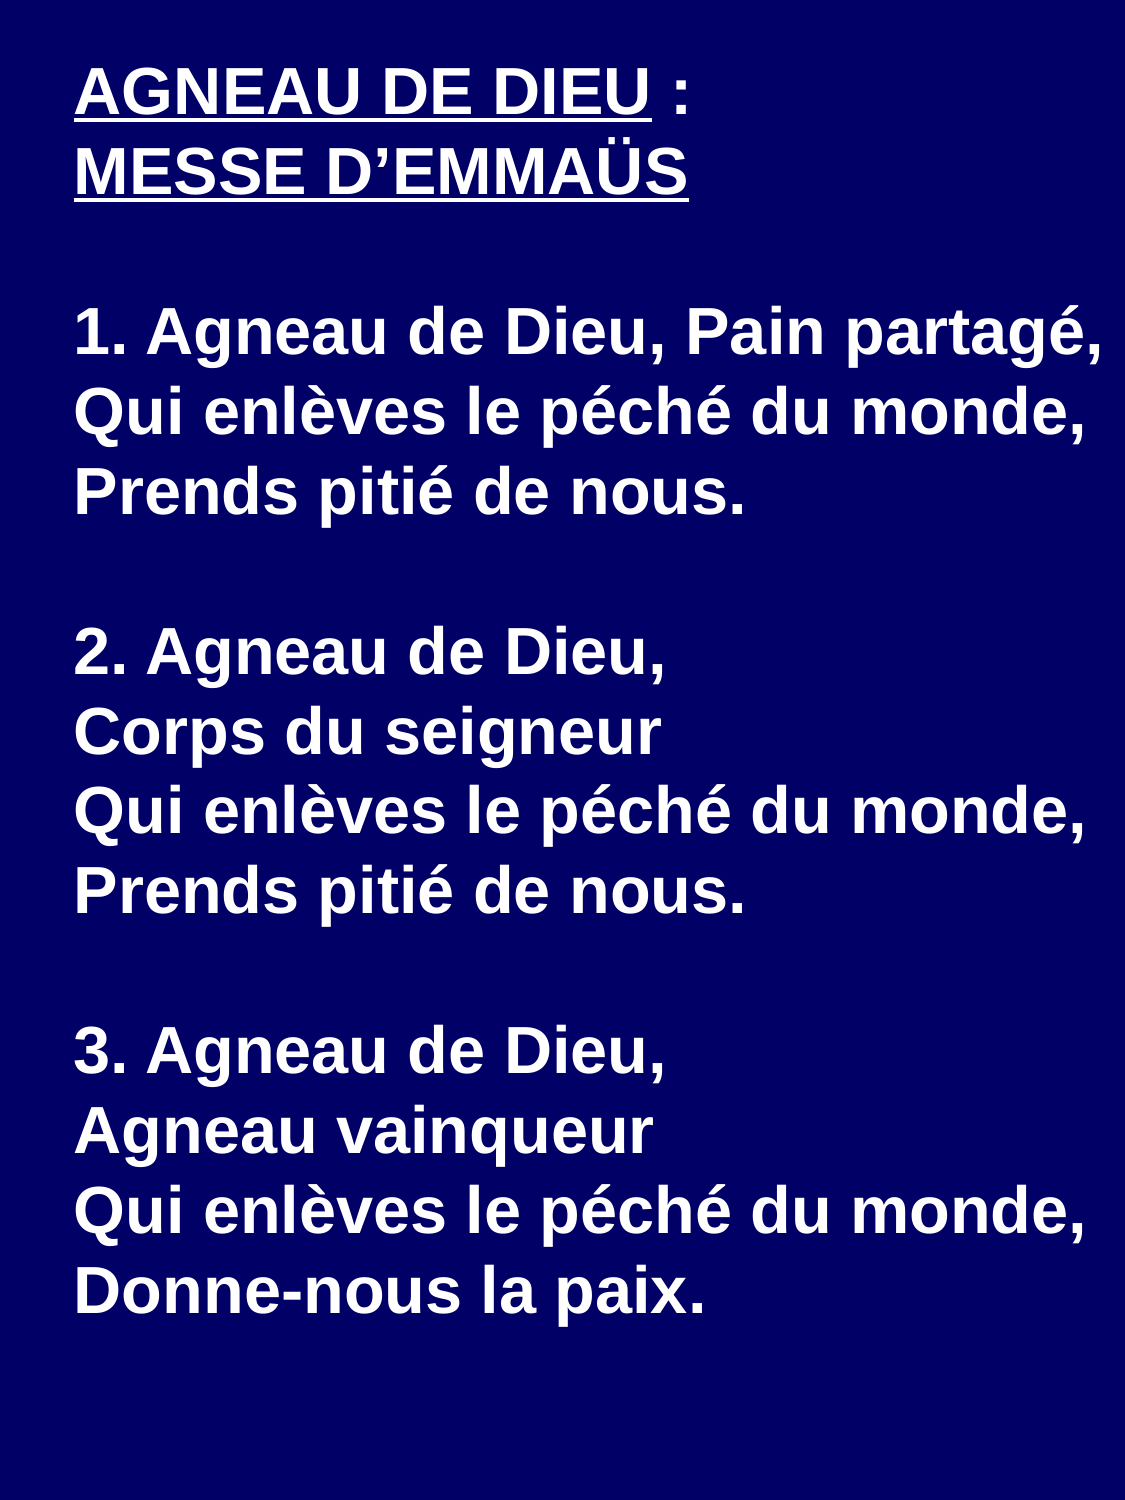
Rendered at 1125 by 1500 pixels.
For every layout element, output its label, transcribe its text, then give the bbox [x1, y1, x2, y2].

text_box AGNEAU DE DIEU : MESSE D’EMMAÜS 1. Agneau de Dieu, Pain partagé, Qui enlèves le péché du monde, Prends pitié de nous. 2. Agneau de Dieu, Corps du seigneur Qui enlèves le péché du monde, Prends pitié de nous. 3. Agneau de Dieu, Agneau vainqueur Qui enlèves le péché du monde, Donne-nous la paix. [58, 58, 1110, 1476]
